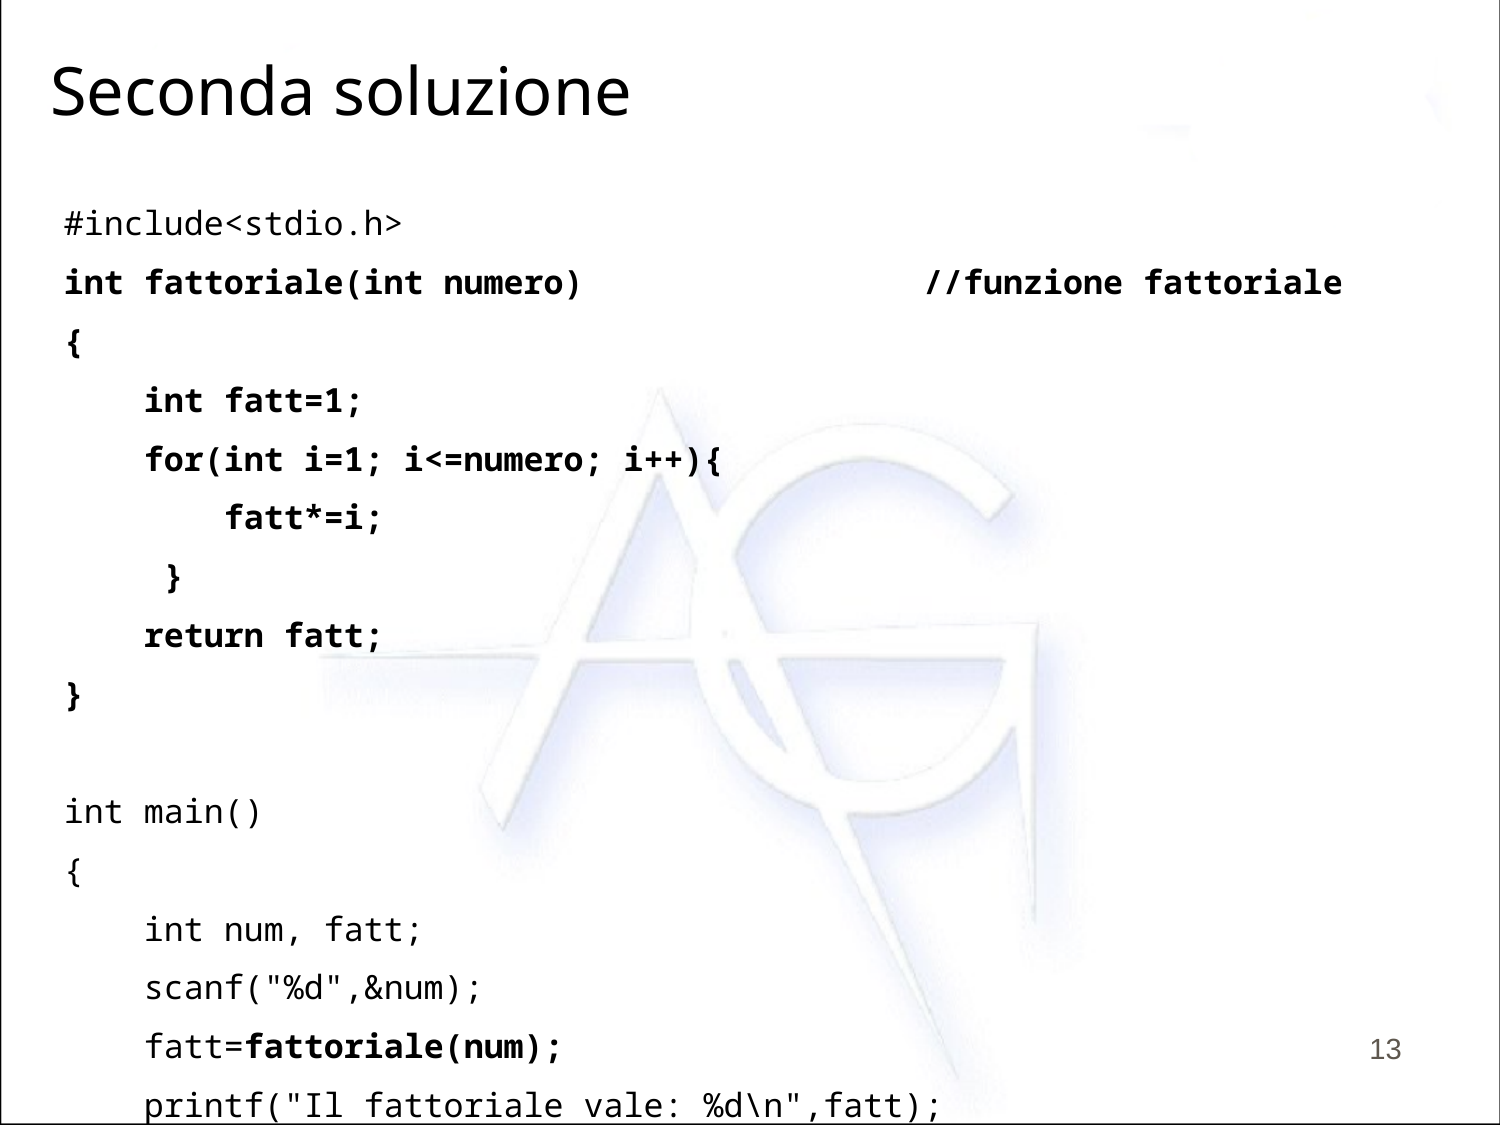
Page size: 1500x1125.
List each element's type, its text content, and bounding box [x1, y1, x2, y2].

list #include<stdio.h> int fattoriale(int numero) //funzione fattoriale { int fatt=1; for(int i=1; i<=numero; i++){ fatt*=i; } return fatt; } int main() { int num, fatt; scanf("%d",&num); fatt=fattoriale(num); printf("Il fattoriale vale: %d\n",fatt); } [63, 141, 1406, 1078]
title Seconda soluzione [49, 0, 1438, 201]
picture [149, 1101, 158, 1115]
picture [0, 0, 1500, 1125]
